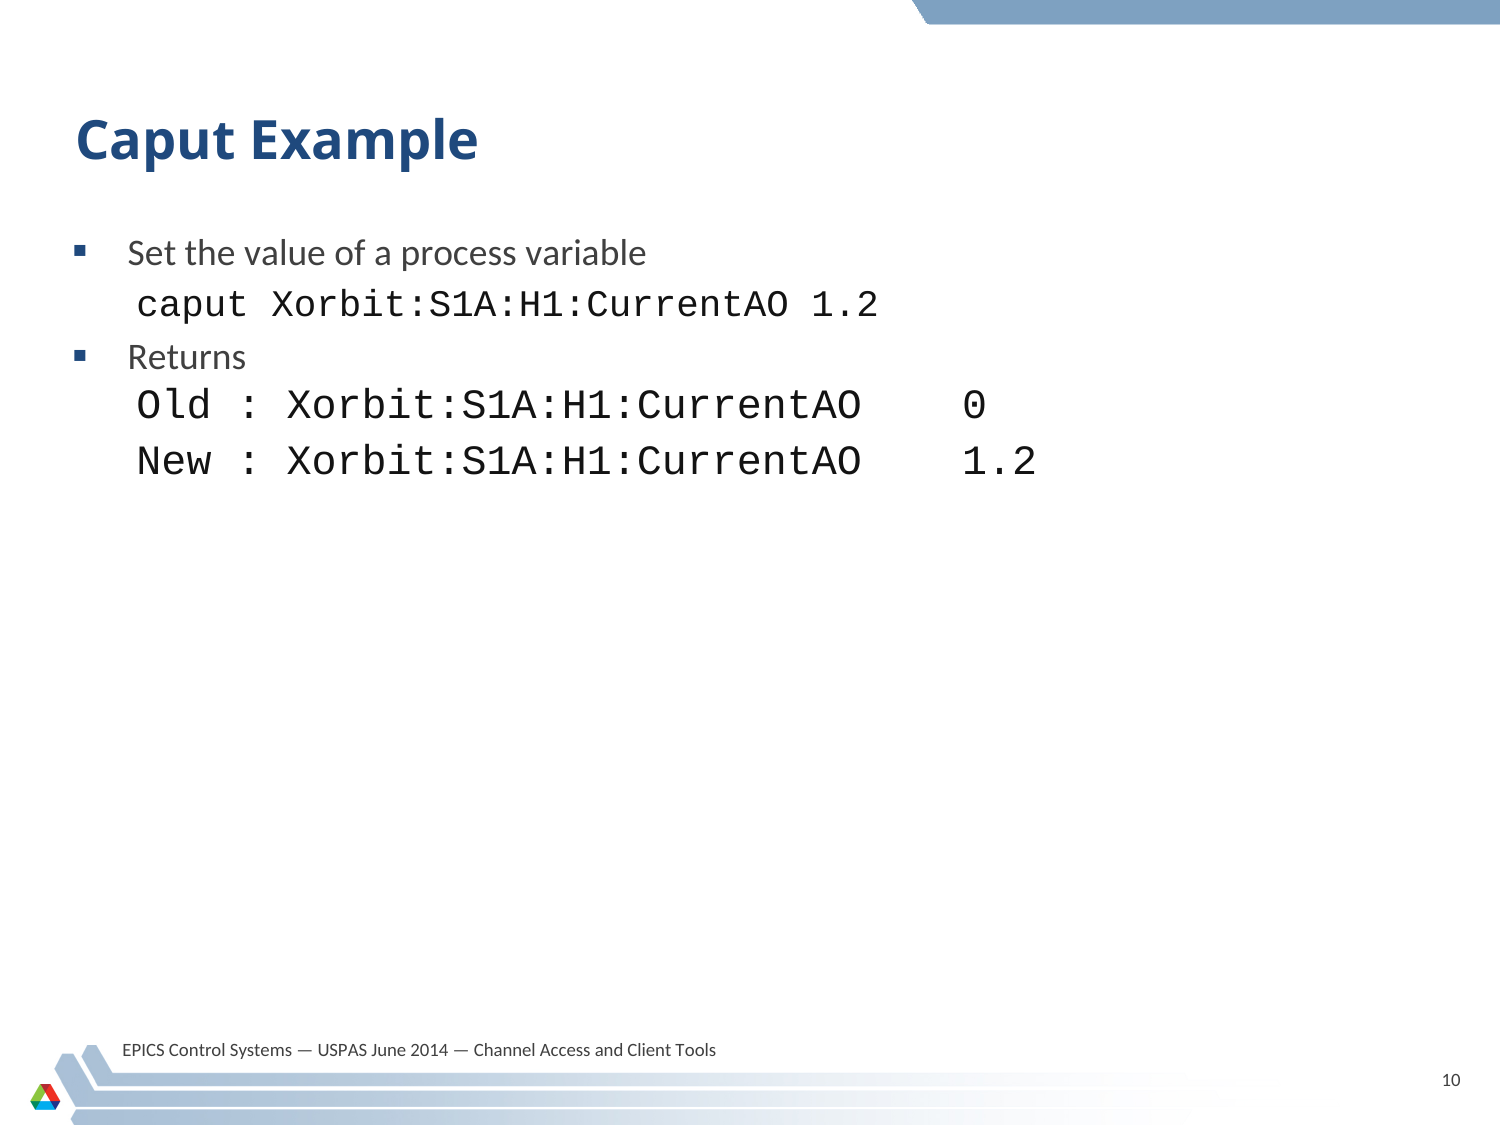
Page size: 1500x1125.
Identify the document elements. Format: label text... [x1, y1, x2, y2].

picture [0, 0, 1500, 26]
picture [0, 1037, 1500, 1125]
title Caput Example [75, 45, 1426, 233]
list Set the value of a process variable caput Xorbit:S1A:H1:CurrentAO 1.2 Returns Old : Xorbit:S1A:H1:CurrentAO 0 New : Xorbit:S1A:H1:CurrentAO 1.2 [56, 229, 1359, 741]
